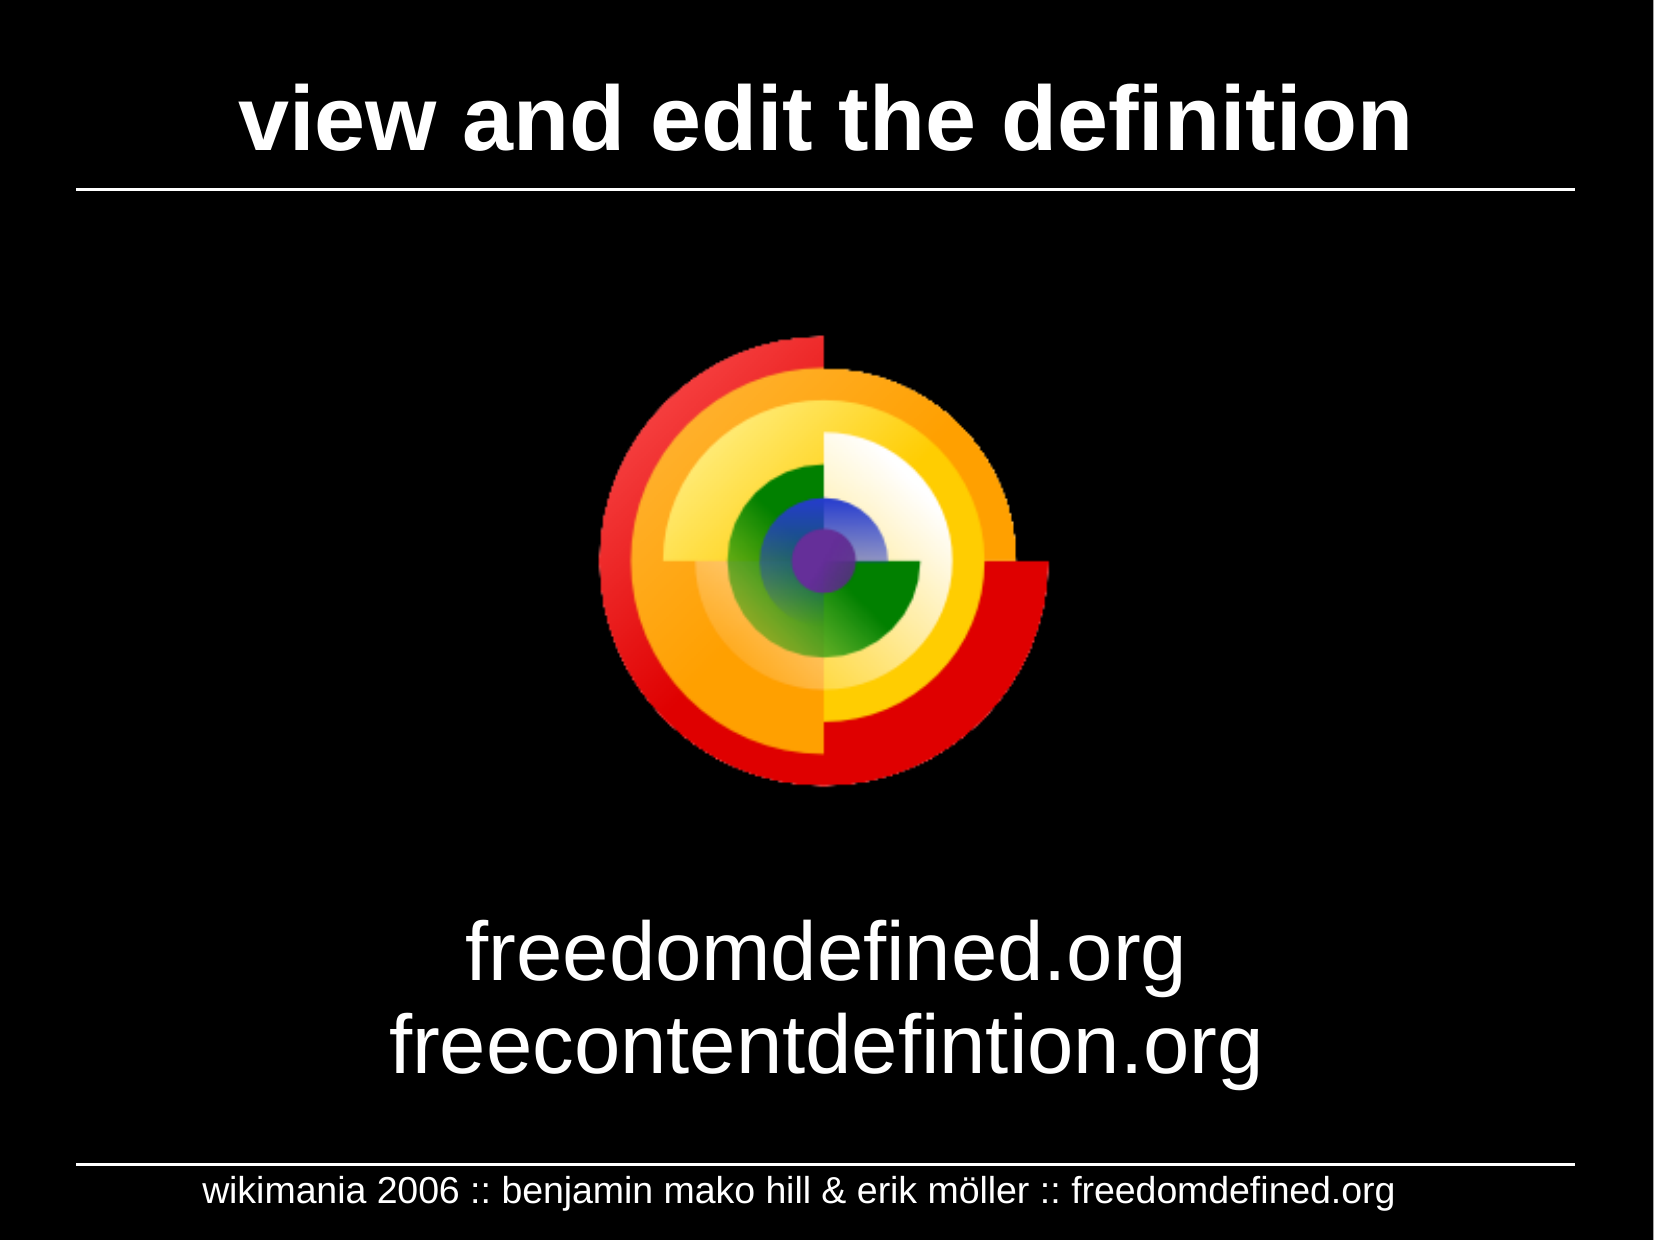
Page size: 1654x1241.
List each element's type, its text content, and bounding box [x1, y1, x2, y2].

subtitle freedomdefined.org freecontentdefintion.org [82, 290, 1571, 1109]
title view and edit the definition [82, 49, 1571, 188]
picture [518, 309, 1137, 804]
